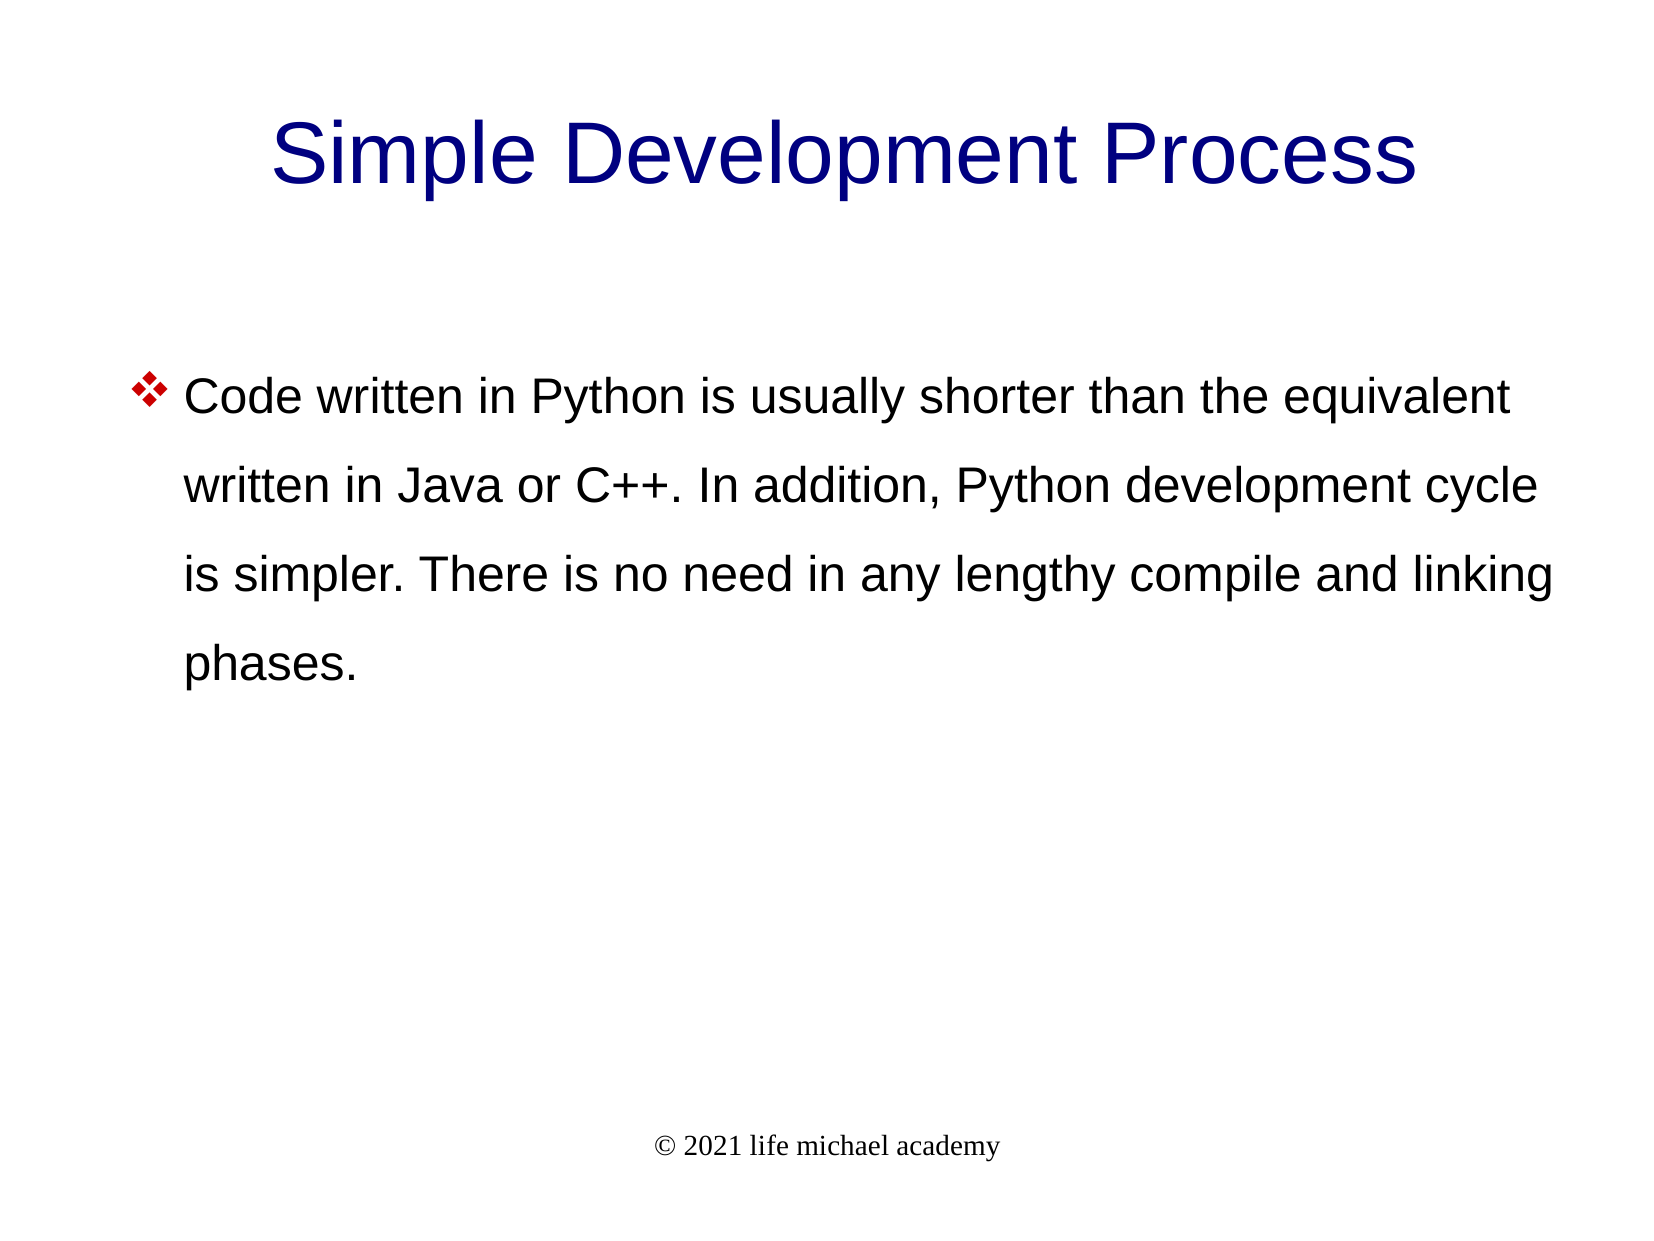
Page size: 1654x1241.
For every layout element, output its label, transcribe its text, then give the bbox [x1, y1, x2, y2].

title Simple Development Process [82, 49, 1571, 257]
list Code written in Python is usually shorter than the equivalent written in Java or C++. In addition, Python development cycle is simpler. There is no need in any lengthy compile and linking phases. [112, 326, 1576, 1035]
